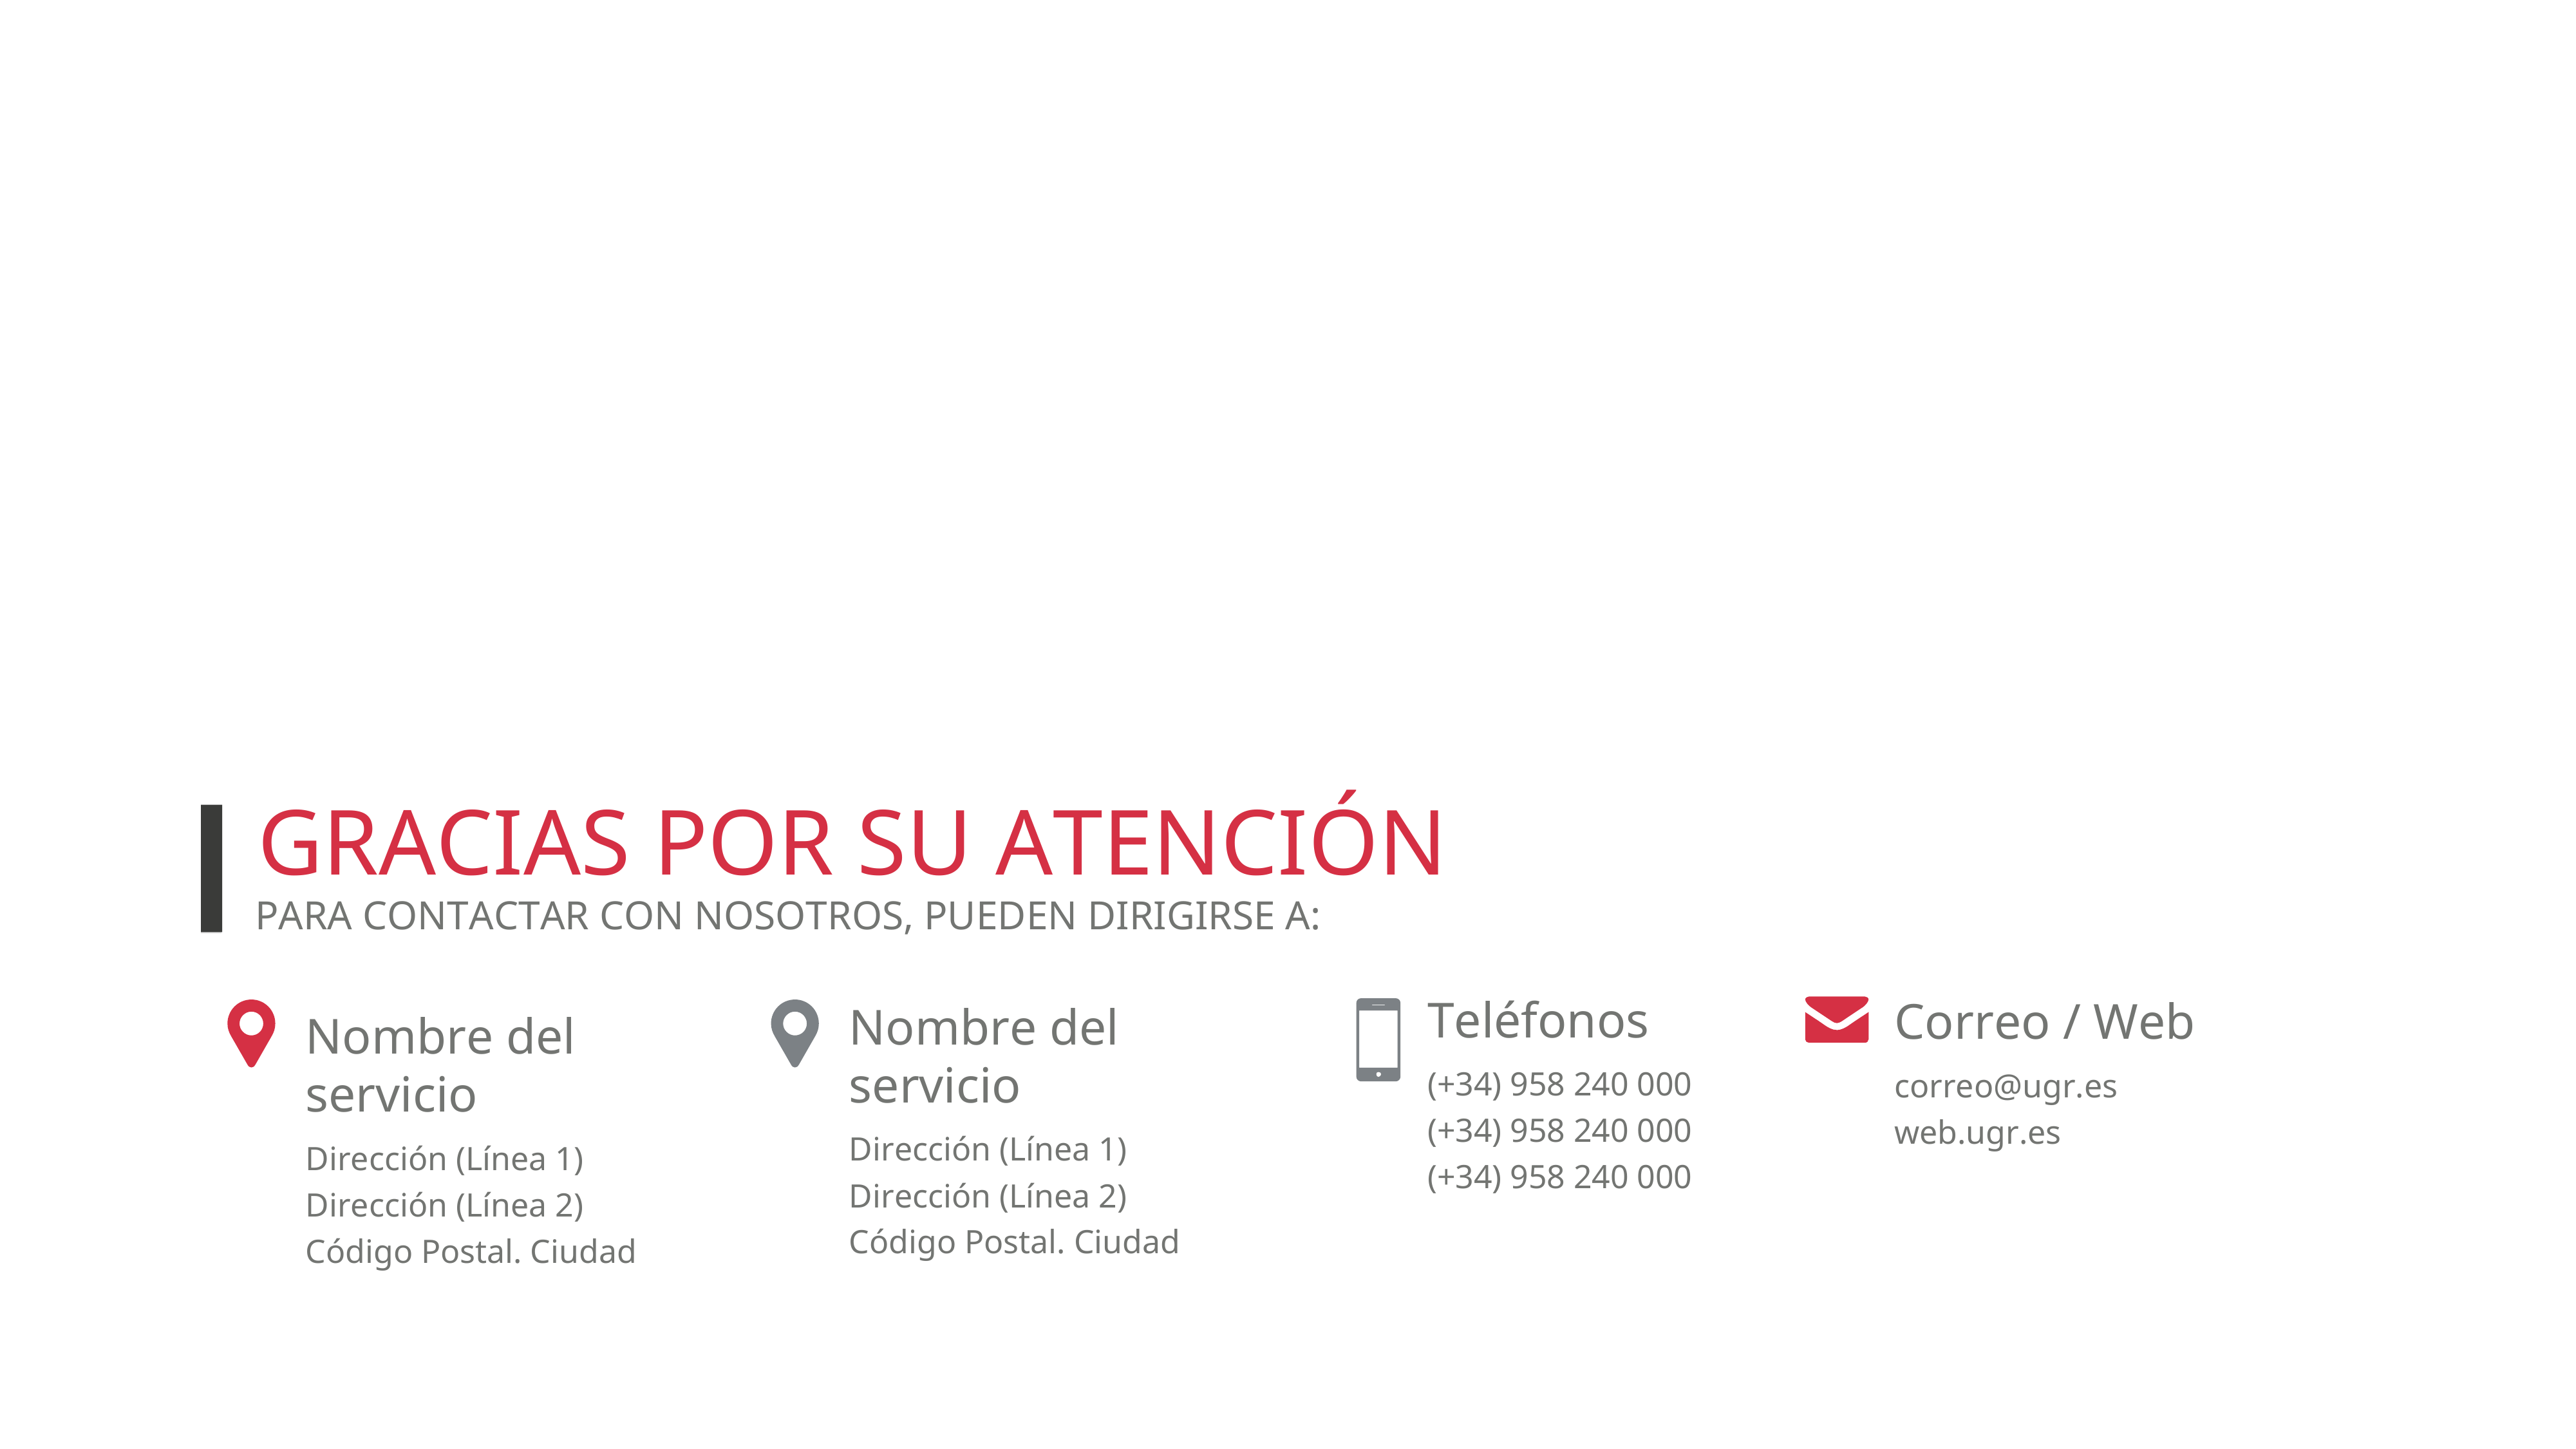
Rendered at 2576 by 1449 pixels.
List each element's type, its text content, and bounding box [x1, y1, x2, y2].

text_box [1805, 996, 1869, 1023]
text_box Dirección (Línea 1) Dirección (Línea 2) Código Postal. Ciudad [296, 1125, 747, 1399]
text_box [201, 804, 223, 933]
text_box [1805, 1012, 1869, 1043]
text_box [1356, 998, 1401, 1082]
text_box Dirección (Línea 1) Dirección (Línea 2) Código Postal. Ciudad [840, 1116, 1291, 1390]
text_box Correo / Web [1885, 986, 2336, 1052]
text_box Nombre del servicio [296, 1000, 747, 1125]
text_box [227, 999, 276, 1068]
text_box (+34) 958 240 000 (+34) 958 240 000 (+34) 958 240 000 [1418, 1050, 1747, 1197]
text_box correo@ugr.es web.ugr.es [1885, 1052, 2336, 1199]
text_box PARA CONTACTAR CON NOSOTROS, PUEDEN DIRIGIRSE A: [245, 886, 2400, 943]
text_box GRACIAS POR SU ATENCIÓN [248, 780, 2402, 898]
text_box Nombre del servicio [840, 991, 1291, 1116]
text_box Teléfonos [1418, 984, 1747, 1050]
text_box [771, 999, 819, 1068]
